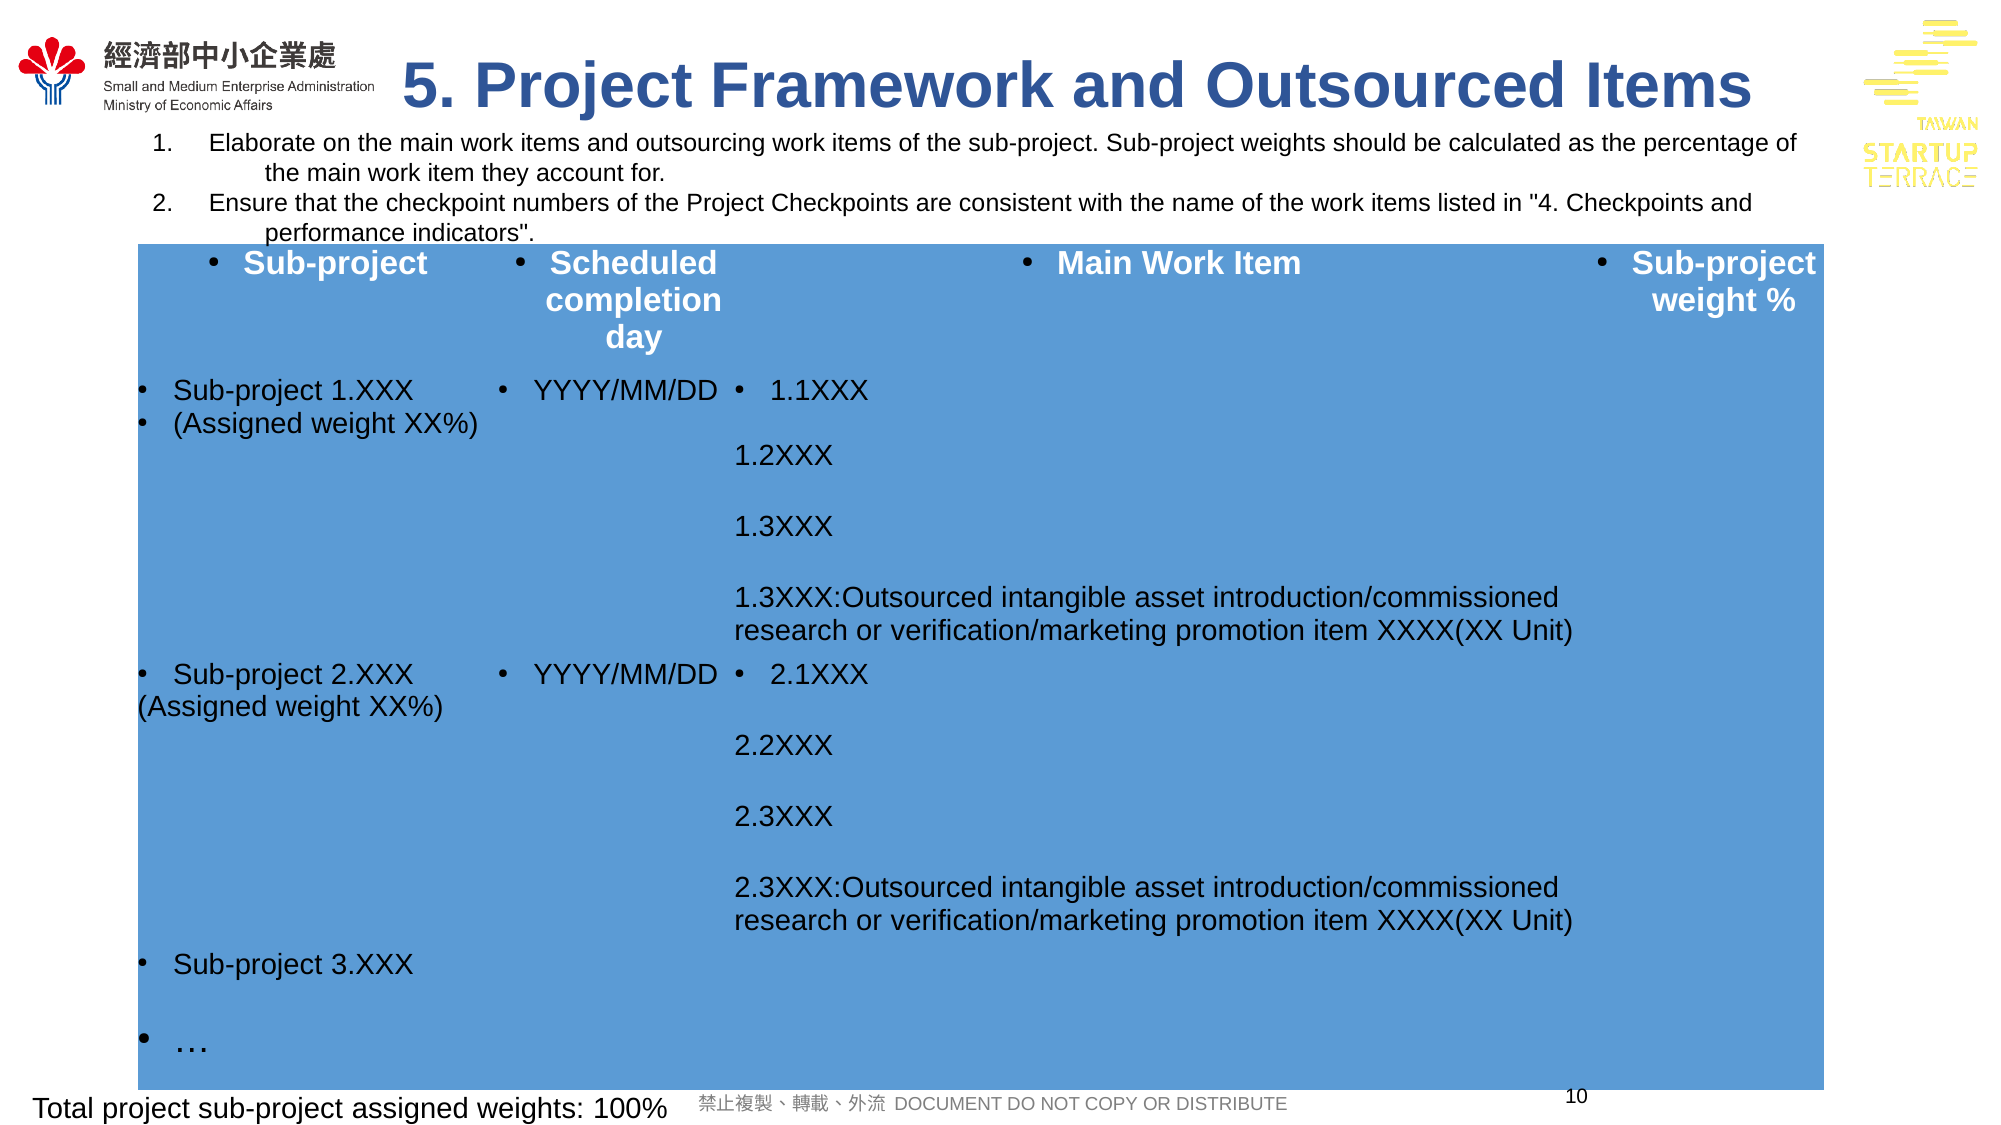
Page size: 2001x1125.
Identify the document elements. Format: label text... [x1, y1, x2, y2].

table_header Sub-project weight % [1589, 254, 1824, 374]
table_cell 2.3XXX [734, 800, 1589, 871]
table_cell [1589, 581, 1824, 658]
table_cell [734, 948, 1589, 1019]
text_box Total project sub-project assigned weights: 100% [17, 1082, 683, 1125]
table_cell YYYY/MM/DD [498, 374, 734, 439]
table_cell [1589, 729, 1824, 800]
table_cell 1.2XXX [734, 439, 1589, 510]
table_cell … [138, 1019, 498, 1082]
table_cell [498, 1019, 734, 1090]
table_cell [498, 948, 734, 1019]
table_cell 2.2XXX [734, 729, 1589, 800]
table_cell Sub-project 3.XXX [138, 948, 498, 1019]
table_cell [1589, 948, 1824, 1019]
table_cell [1589, 1019, 1824, 1064]
table_cell [1589, 871, 1824, 948]
table_header Scheduled completion day [498, 254, 734, 374]
table_cell [1589, 374, 1824, 439]
text_box Elaborate on the main work items and outsourcing work items of the sub-project. Sub-project weights should be calculated as the percentage of the main work item they account for. Ensure that the checkpoint numbers of the Project Checkpoints are consistent with the name of the work items listed in "4. Checkpoints and performance indicators". [138, 119, 1824, 254]
table_cell 2.1XXX [734, 658, 1589, 729]
table_cell [734, 1019, 1589, 1090]
table_cell Sub-project 2.XXX (Assigned weight XX%) [138, 658, 498, 948]
table_cell YYYY/MM/DD [498, 658, 734, 729]
table_cell [498, 510, 734, 581]
table_header Main Work Item [734, 254, 1589, 374]
table_cell [1589, 658, 1824, 729]
table_cell Sub-project 1.XXX (Assigned weight XX%) [138, 374, 498, 658]
title 5. Project Framework and Outsourced Items [387, 2, 1796, 119]
table_cell 1.3XXX:Outsourced intangible asset introduction/commissioned research or verification/marketing promotion item XXXX(XX Unit) [734, 581, 1589, 658]
table_cell [498, 581, 734, 658]
table_cell [498, 871, 734, 948]
table_cell [1589, 800, 1824, 871]
table_cell 1.3XXX [734, 510, 1589, 581]
table_cell [1589, 510, 1824, 581]
table_cell 1.1XXX [734, 374, 1589, 439]
table_header Sub-project [138, 254, 498, 374]
table_cell [1589, 439, 1824, 510]
table_cell 2.3XXX:Outsourced intangible asset introduction/commissioned research or verification/marketing promotion item XXXX(XX Unit) [734, 871, 1589, 948]
table_cell [498, 800, 734, 871]
table_cell [498, 729, 734, 800]
table_cell [498, 439, 734, 510]
text_box 10 [1550, 1064, 2000, 1125]
